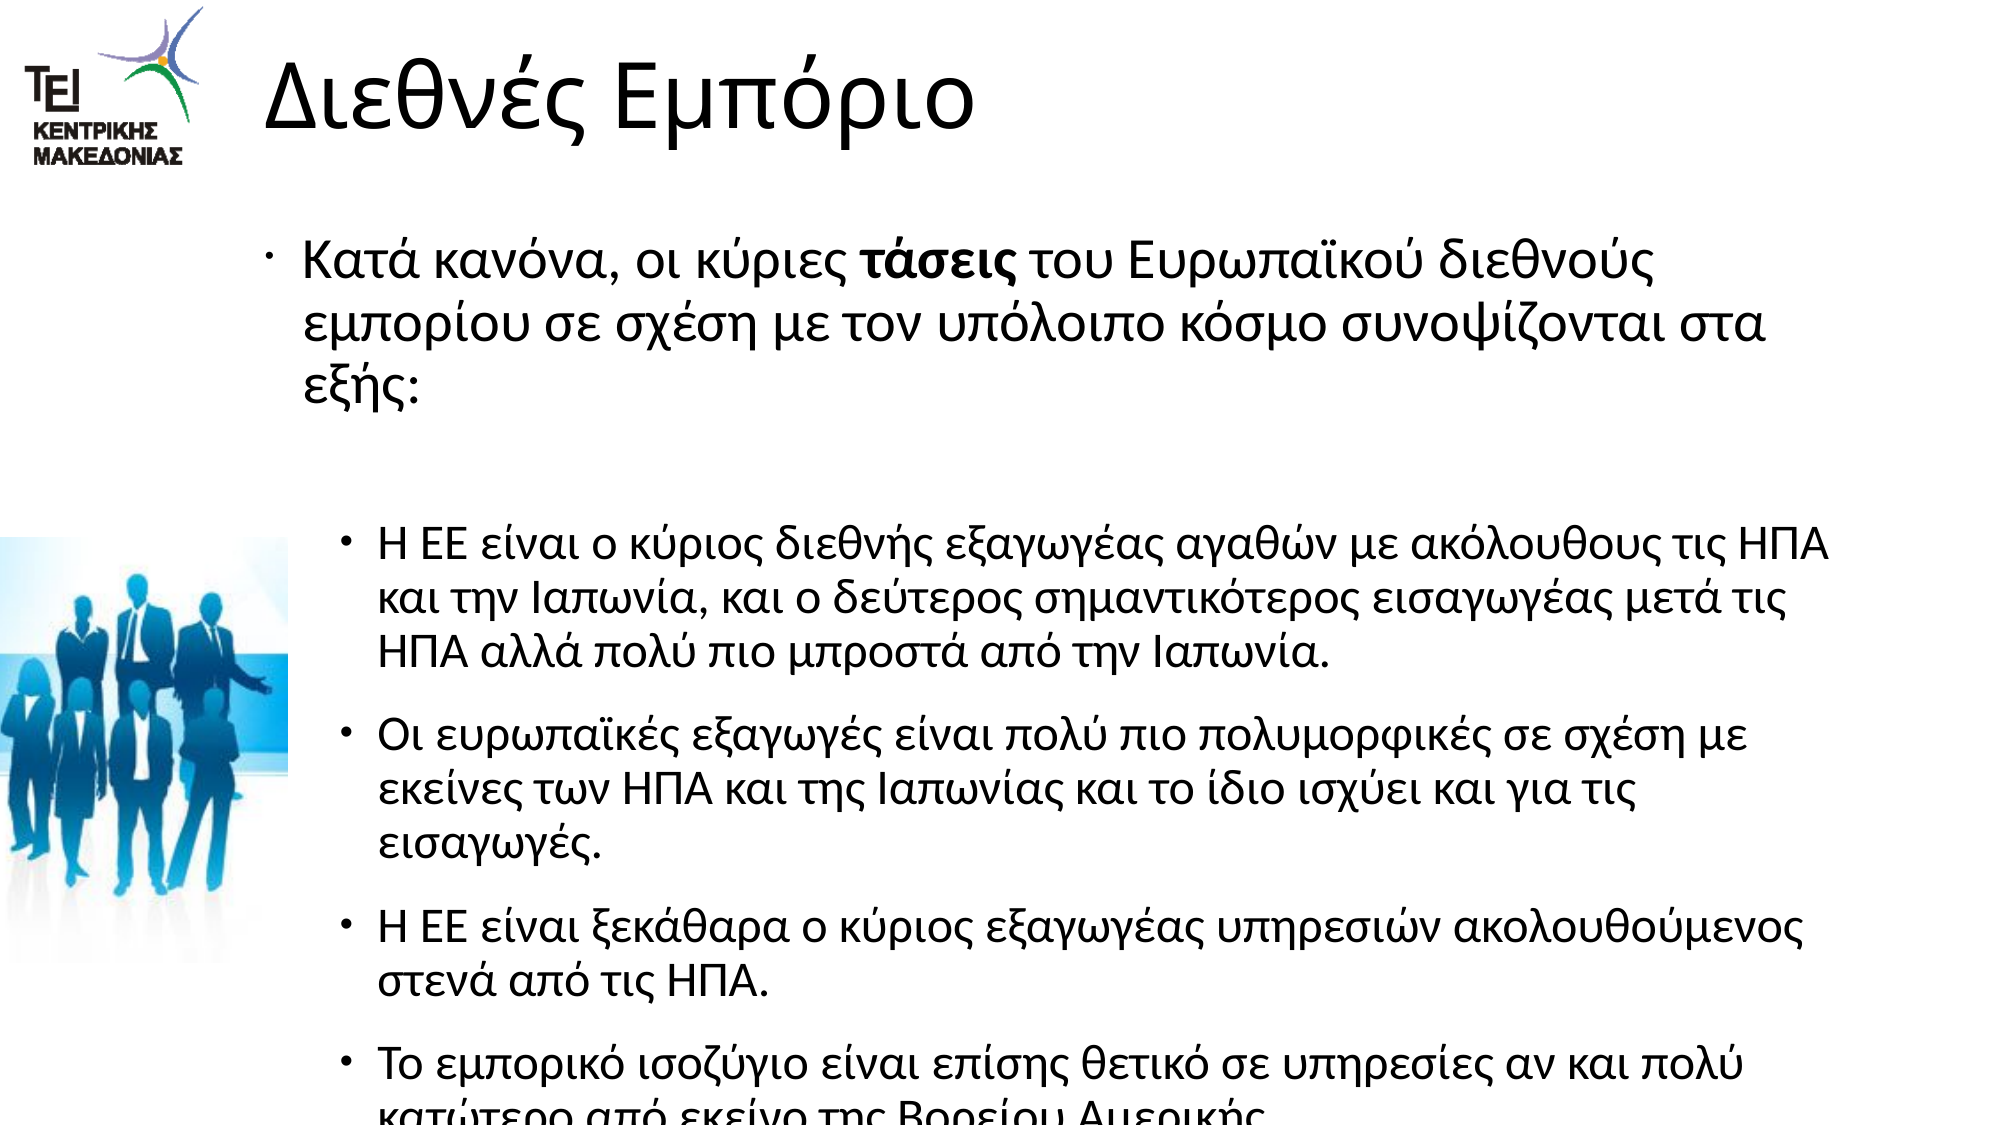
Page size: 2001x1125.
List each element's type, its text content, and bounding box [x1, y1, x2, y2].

list Κατά κανόνα, οι κύριες τάσεις του Ευρωπαϊκού διεθνούς εμπορίου σε σχέση με τον υπόλοιπο κόσμο συνοψίζονται στα εξής: Η ΕΕ είναι ο κύριος διεθνής εξαγωγέας αγαθών με ακόλουθους τις ΗΠΑ και την Ιαπωνία, και ο δεύτερος σημαντικότερος εισαγωγέας μετά τις ΗΠΑ αλλά πολύ πιο μπροστά από την Ιαπωνία. Οι ευρωπαϊκές εξαγωγές είναι πολύ πιο πολυμορφικές σε σχέση με εκείνες των ΗΠΑ και της Ιαπωνίας και το ίδιο ισχύει και για τις εισαγωγές. Η ΕΕ είναι ξεκάθαρα ο κύριος εξαγωγέας υπηρεσιών ακολουθούμενος στενά από τις ΗΠΑ. Το εμπορικό ισοζύγιο είναι επίσης θετικό σε υπηρεσίες αν και πολύ κατώτερο από εκείνο της Βορείου Αμερικής. Από το σύνολο του εμπορίου υπηρεσιών εκτός της κοινότητας, το 34% σχετίζεται με τις ΗΠΑ και το 26% με την υπόλοιπη Ευρώπη. Έτσι το επίπεδο συγκέντρωσης είναι πολύ μεγαλύτερο από ότι στο εμπόριο αγαθών. Η αυξανόμενη επιρροή της Κίνας και της Ανατολικής Ευρώπης διακρίνονται ξεκάθαρα στο εμπόριο της ΕΕ, μαζί με μία επιτάχυνση των εξαγωγών στην Λατινική Αμερική. Επίσης επιταχύνονται οι εισαγωγές από την υπόλοιπη Ευρώπη. [249, 220, 1863, 994]
title Διεθνές Εμπόριο [249, 41, 1863, 192]
picture [0, 537, 249, 963]
picture [0, 0, 135, 169]
